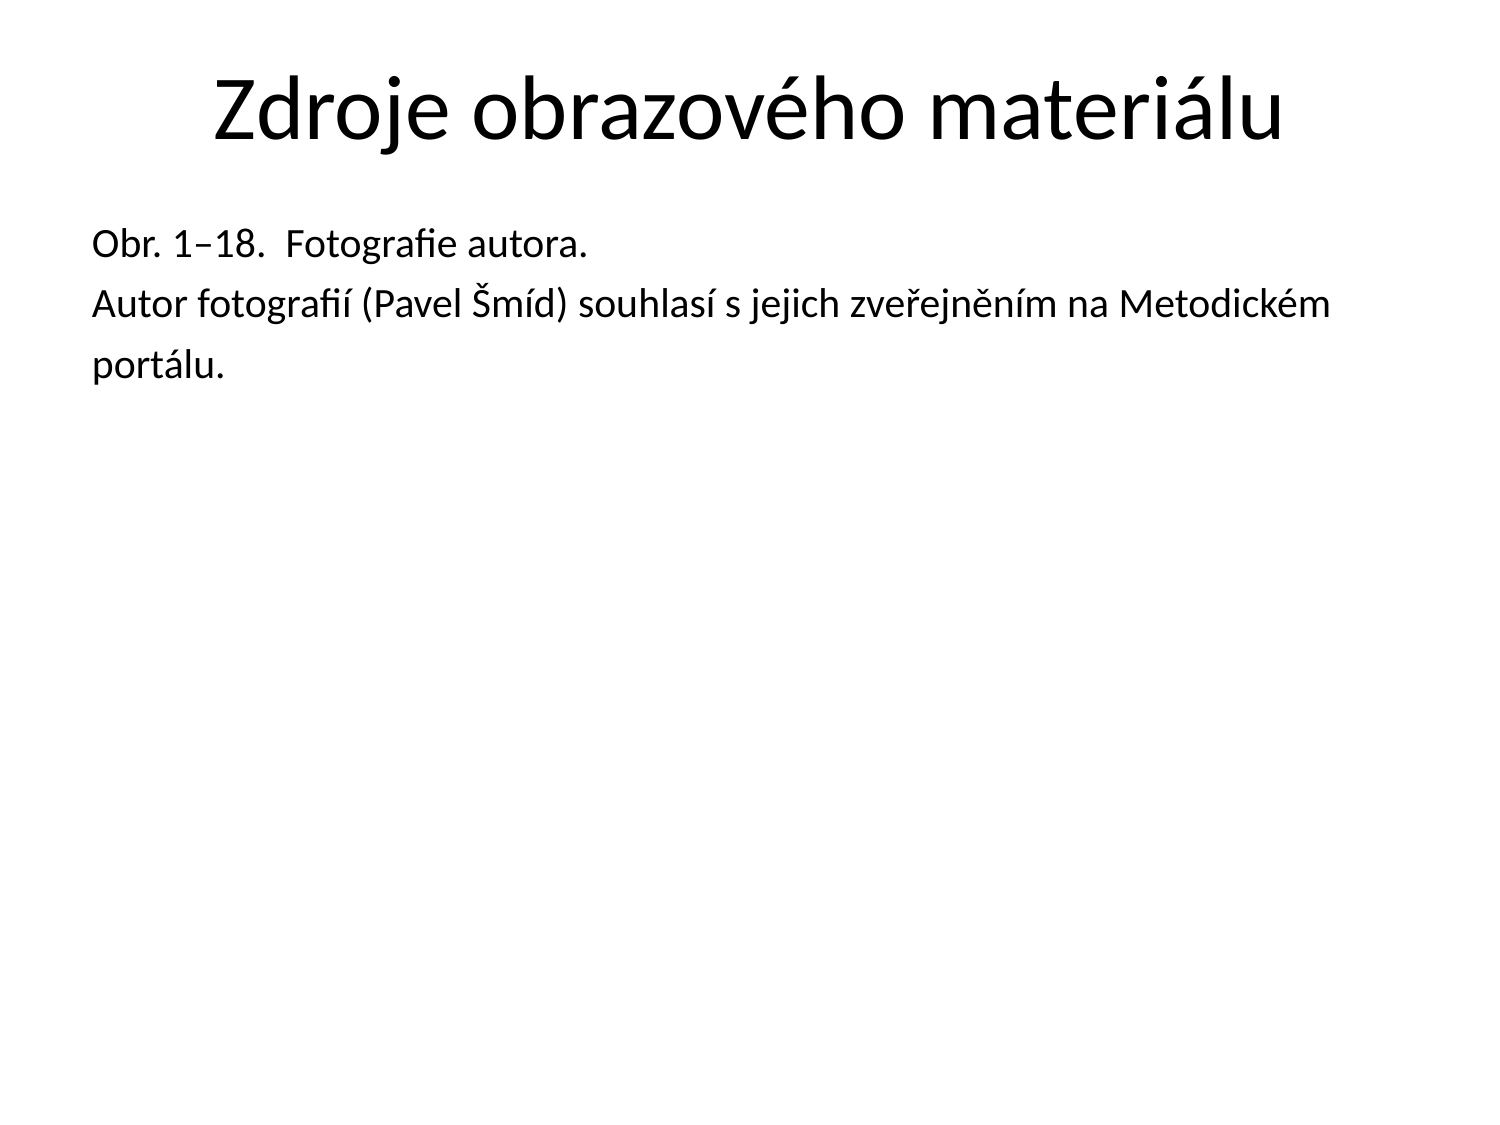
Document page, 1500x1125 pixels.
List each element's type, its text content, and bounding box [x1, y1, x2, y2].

list Obr. 1–18. Fotografie autora. Autor fotografií (Pavel Šmíd) souhlasí s jejich zveřejněním na Metodickém portálu. [76, 208, 1427, 1057]
title Zdroje obrazového materiálu [75, 40, 1426, 166]
